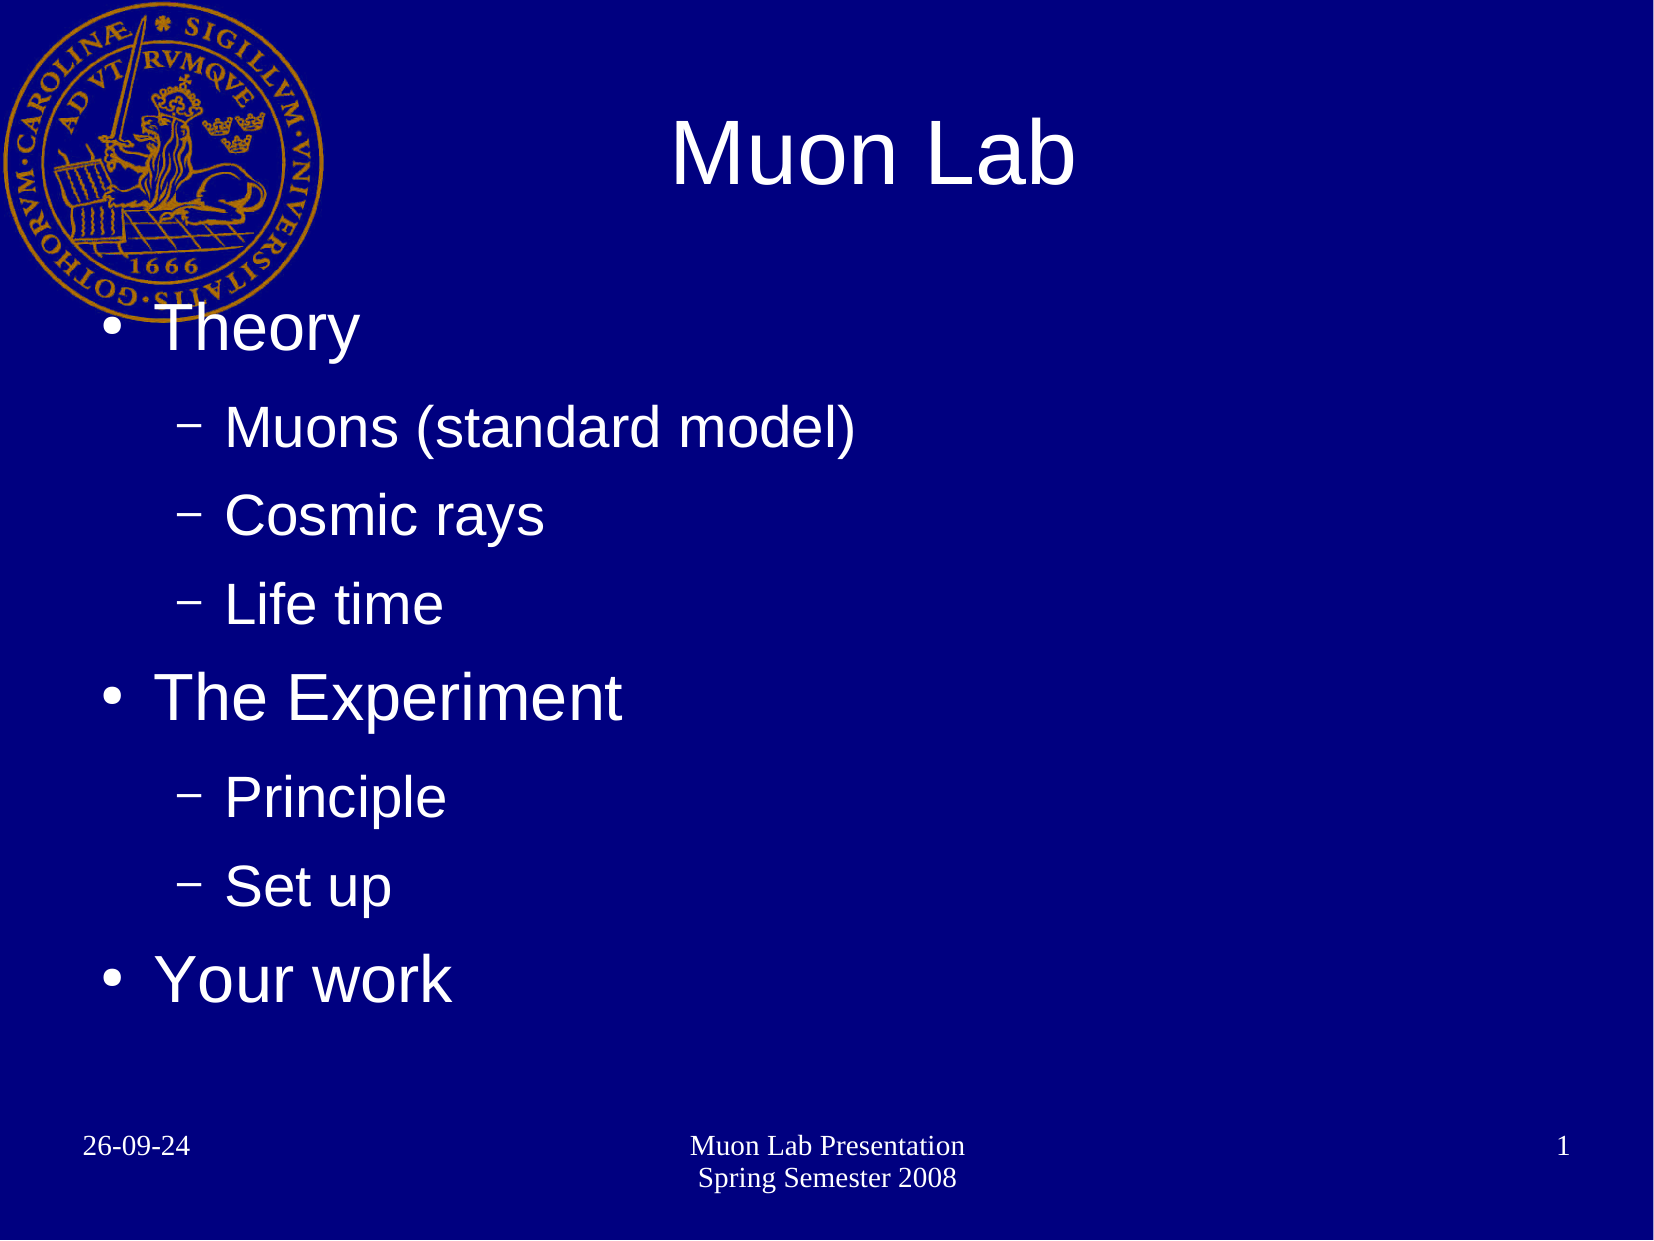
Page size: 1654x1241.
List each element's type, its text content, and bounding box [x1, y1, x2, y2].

list Theory Muons (standard model) Cosmic rays Life time The Experiment Principle Set up Your work [82, 290, 1571, 1109]
title Muon Lab [177, 49, 1571, 257]
picture [0, 0, 325, 325]
